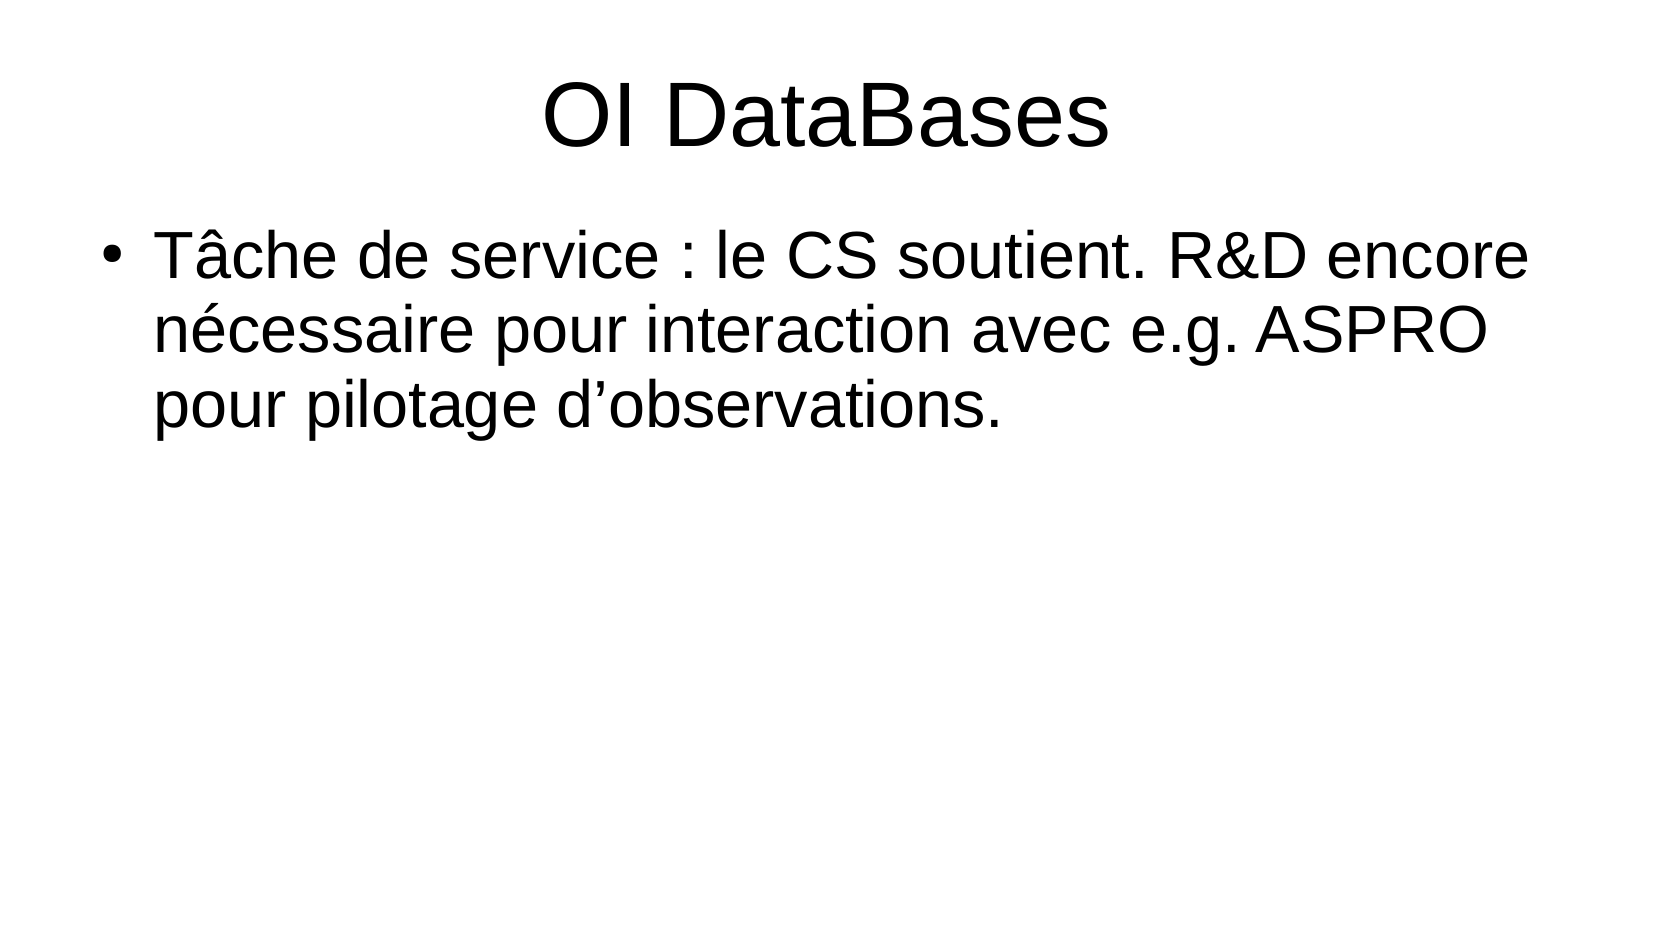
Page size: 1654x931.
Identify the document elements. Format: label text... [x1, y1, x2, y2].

list Tâche de service : le CS soutient. R&D encore nécessaire pour interaction avec e.g. ASPRO pour pilotage d’observations. [82, 217, 1571, 758]
title OI DataBases [82, 37, 1571, 193]
